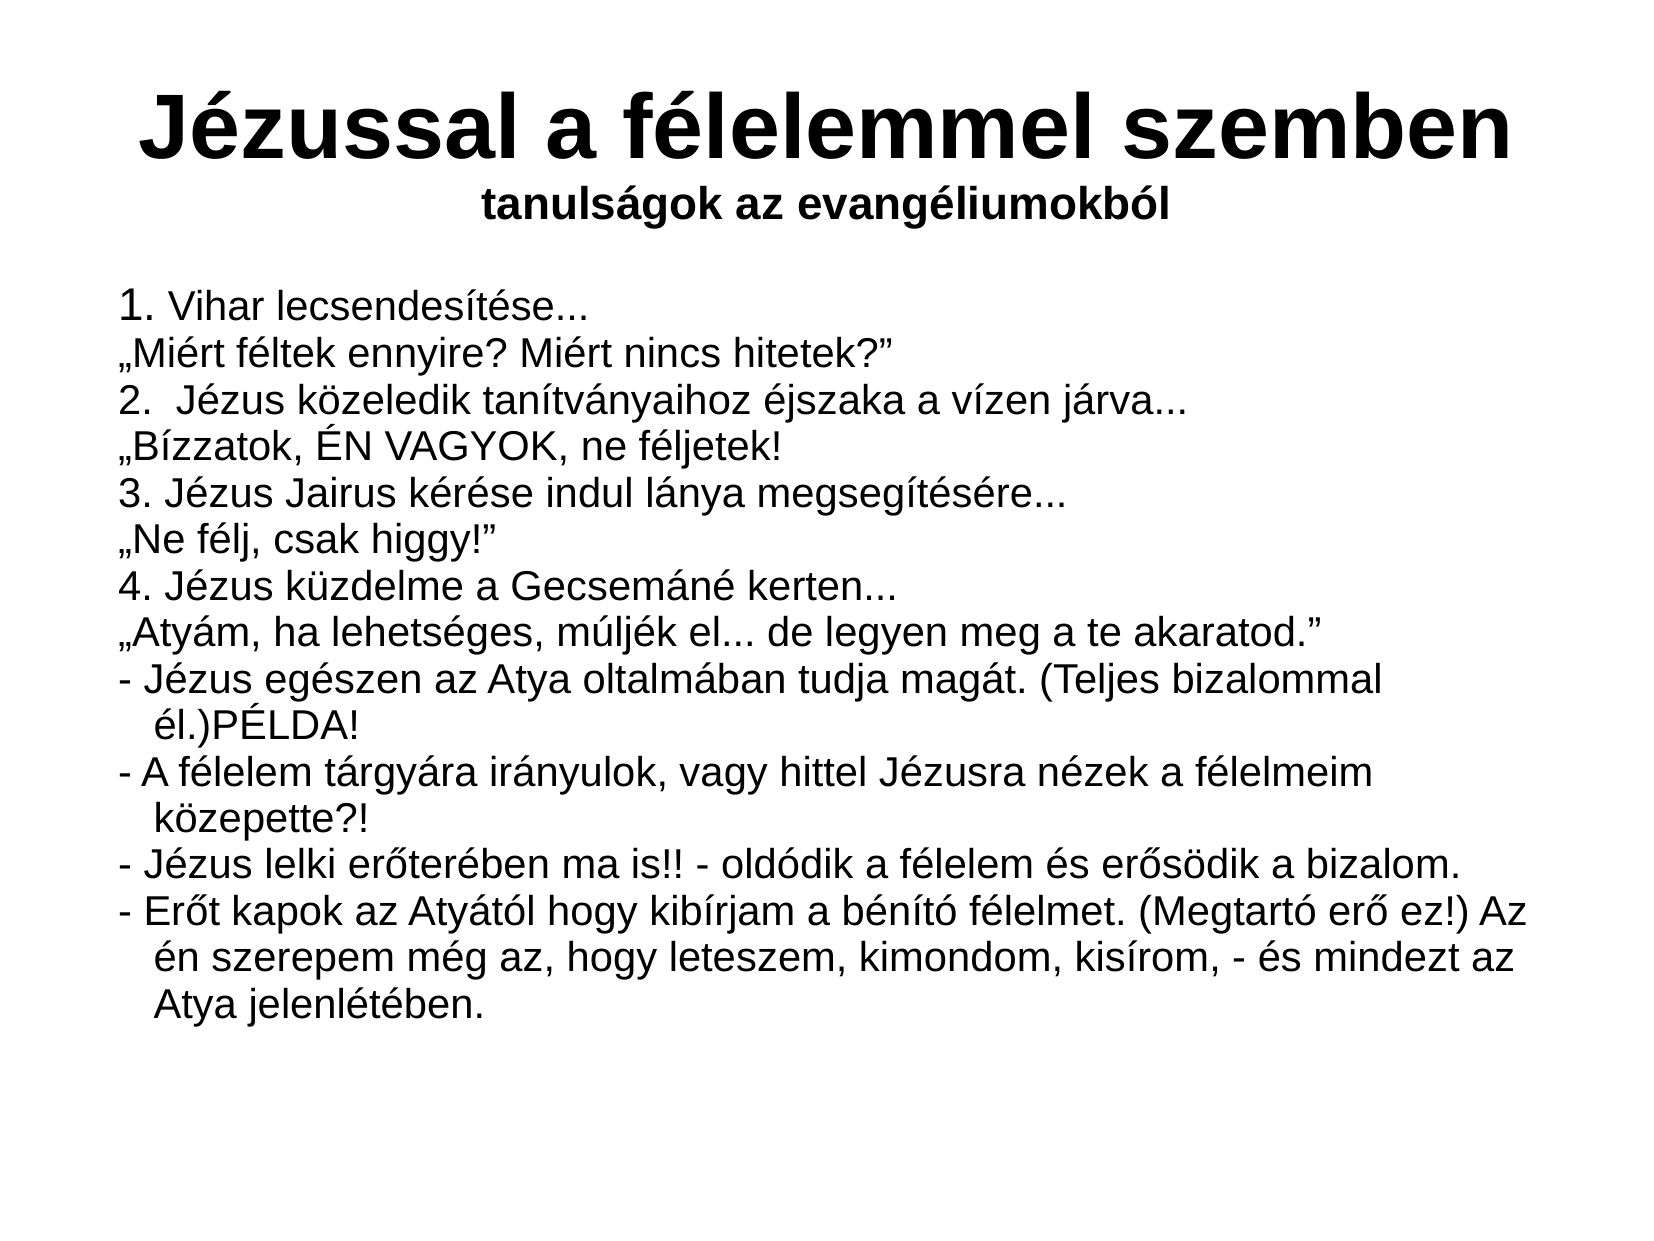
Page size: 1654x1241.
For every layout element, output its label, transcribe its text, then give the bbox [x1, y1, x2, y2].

title Jézussal a félelemmel szemben tanulságok az evangéliumokból [82, 56, 1571, 228]
subtitle 1. Vihar lecsendesítése... „Miért féltek ennyire? Miért nincs hitetek?” 2. Jézus közeledik tanítványaihoz éjszaka a vízen járva... „Bízzatok, ÉN VAGYOK, ne féljetek! 3. Jézus Jairus kérése indul lánya megsegítésére... „Ne félj, csak higgy!” 4. Jézus küzdelme a Gecsemáné kerten... „Atyám, ha lehetséges, múljék el... de legyen meg a te akaratod.” - Jézus egészen az Atya oltalmában tudja magát. (Teljes bizalommal él.)PÉLDA! - A félelem tárgyára irányulok, vagy hittel Jézusra nézek a félelmeim közepette?! - Jézus lelki erőterében ma is!! - oldódik a félelem és erősödik a bizalom. - Erőt kapok az Atyától hogy kibírjam a bénító félelmet. (Megtartó erő ez!) Az én szerepem még az, hogy leteszem, kimondom, kisírom, - és mindezt az Atya jelenlétében. [82, 228, 1571, 1171]
